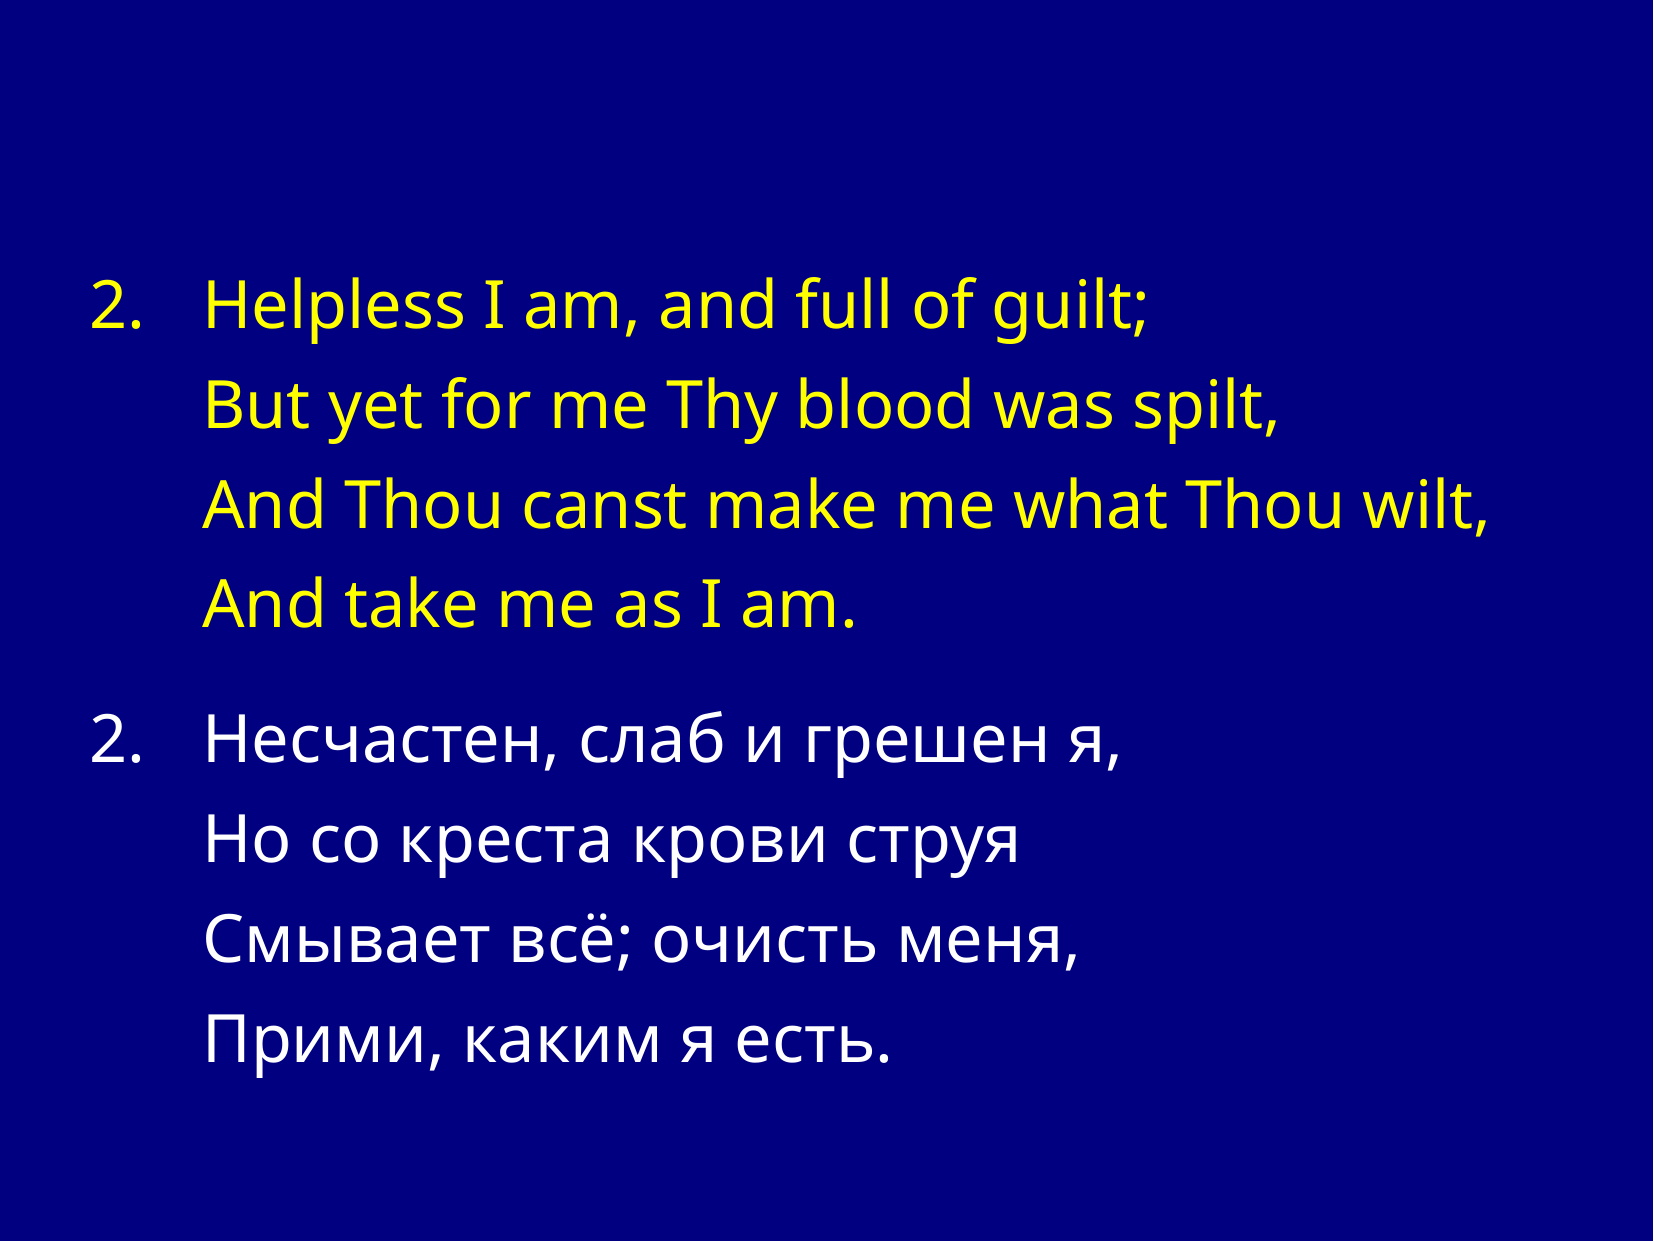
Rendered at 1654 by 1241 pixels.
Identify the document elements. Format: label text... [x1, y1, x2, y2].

text_box 2. Helpless I am, and full of guilt; But yet for me Thy blood was spilt, And Thou canst make me what Thou wilt, And take me as I am. [75, 150, 1653, 638]
text_box 2. Несчастен, слаб и грешен я, Но со креста крови струя Смывает всё; очисть меня, Прими, каким я есть. [75, 675, 1576, 1163]
